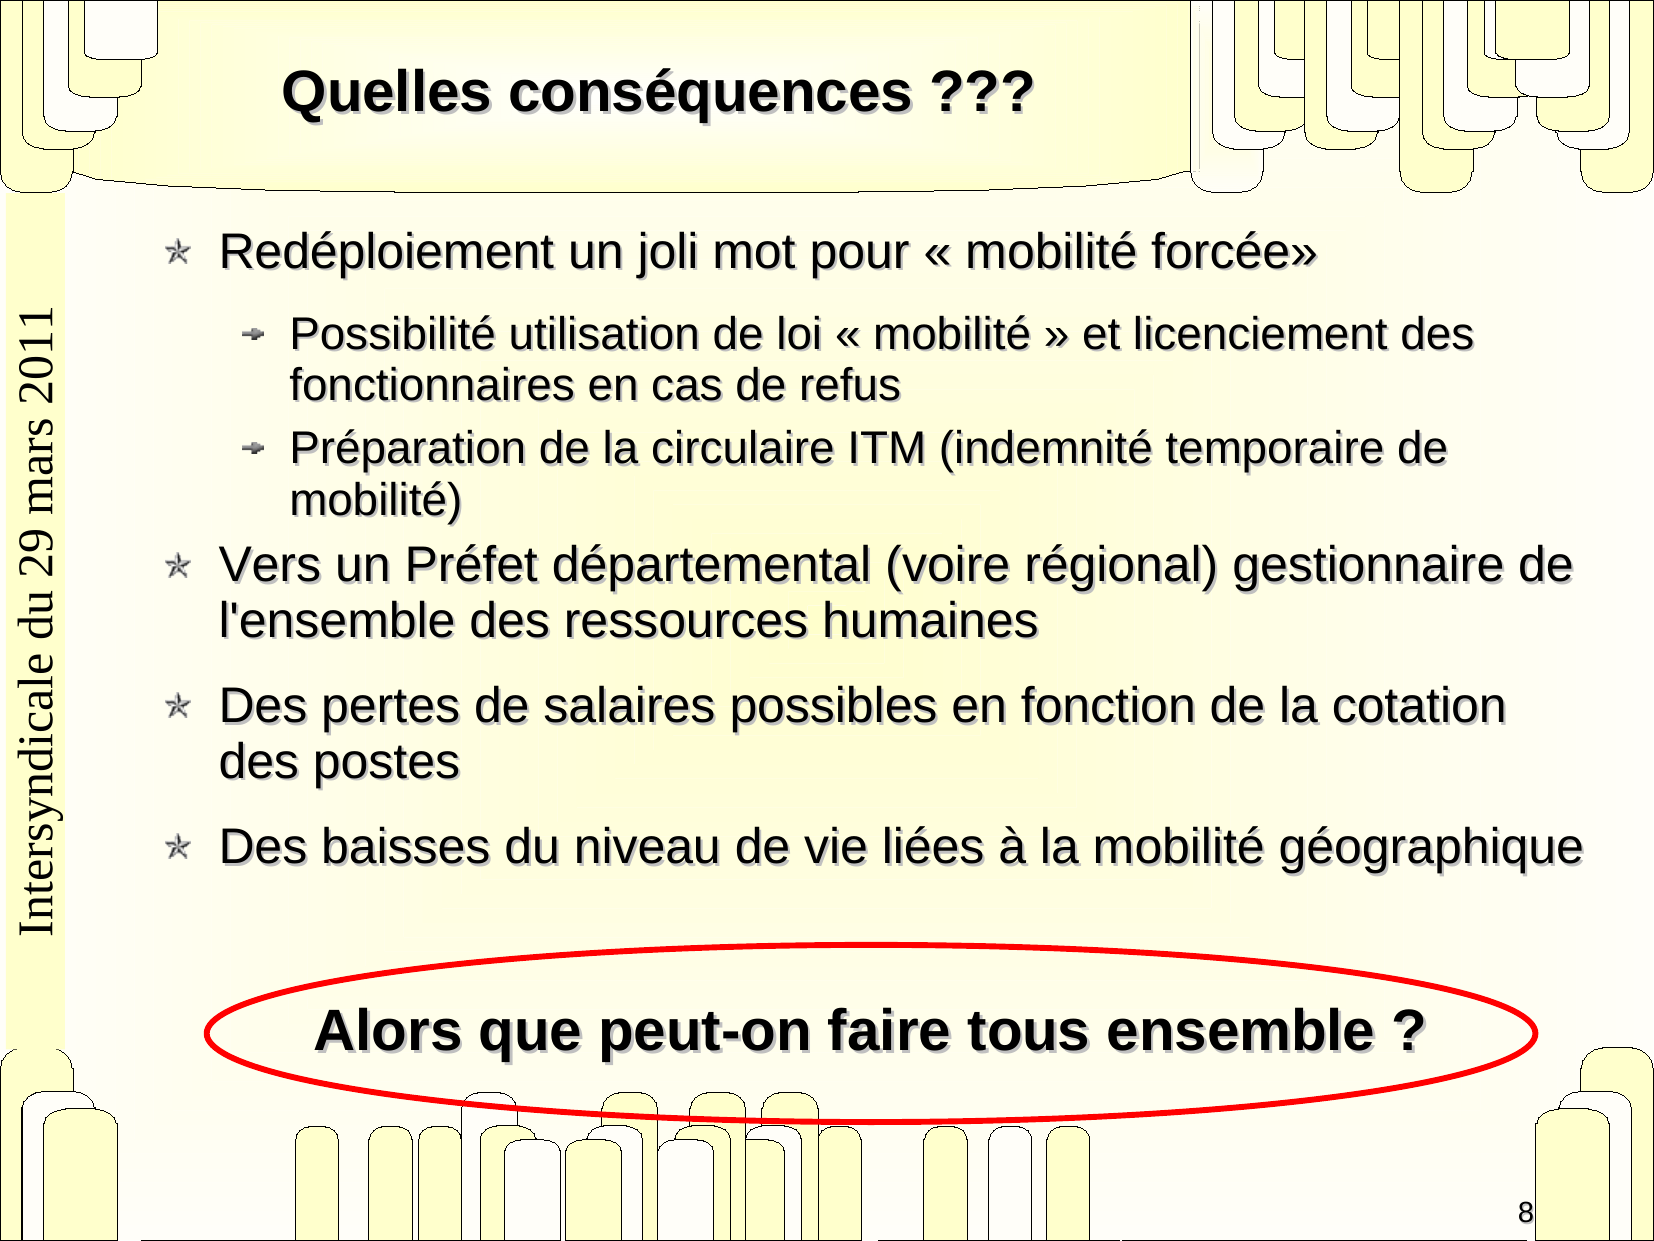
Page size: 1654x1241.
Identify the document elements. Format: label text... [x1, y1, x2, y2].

list Redéploiement un joli mot pour « mobilité forcée» Possibilité utilisation de loi « mobilité » et licenciement des fonctionnaires en cas de refus Préparation de la circulaire ITM (indemnité temporaire de mobilité) Vers un Préfet départemental (voire régional) gestionnaire de l'ensemble des ressources humaines Des pertes de salaires possibles en fonction de la cotation des postes Des baisses du niveau de vie liées à la mobilité géographique Alors que peut-on faire tous ensemble ? [147, 222, 1595, 1066]
title Quelles conséquences ??? [169, 24, 1150, 159]
list Redéploiement un joli mot pour « mobilité forcée» Possibilité utilisation de loi « mobilité » et licenciement des fonctionnaires en cas de refus Préparation de la circulaire ITM (indemnité temporaire de mobilité) Vers un Préfet départemental (voire régional) gestionnaire de l'ensemble des ressources humaines Des pertes de salaires possibles en fonction de la cotation des postes Des baisses du niveau de vie liées à la mobilité géographique Alors que peut-on faire tous ensemble ? [210, 948, 1532, 1066]
